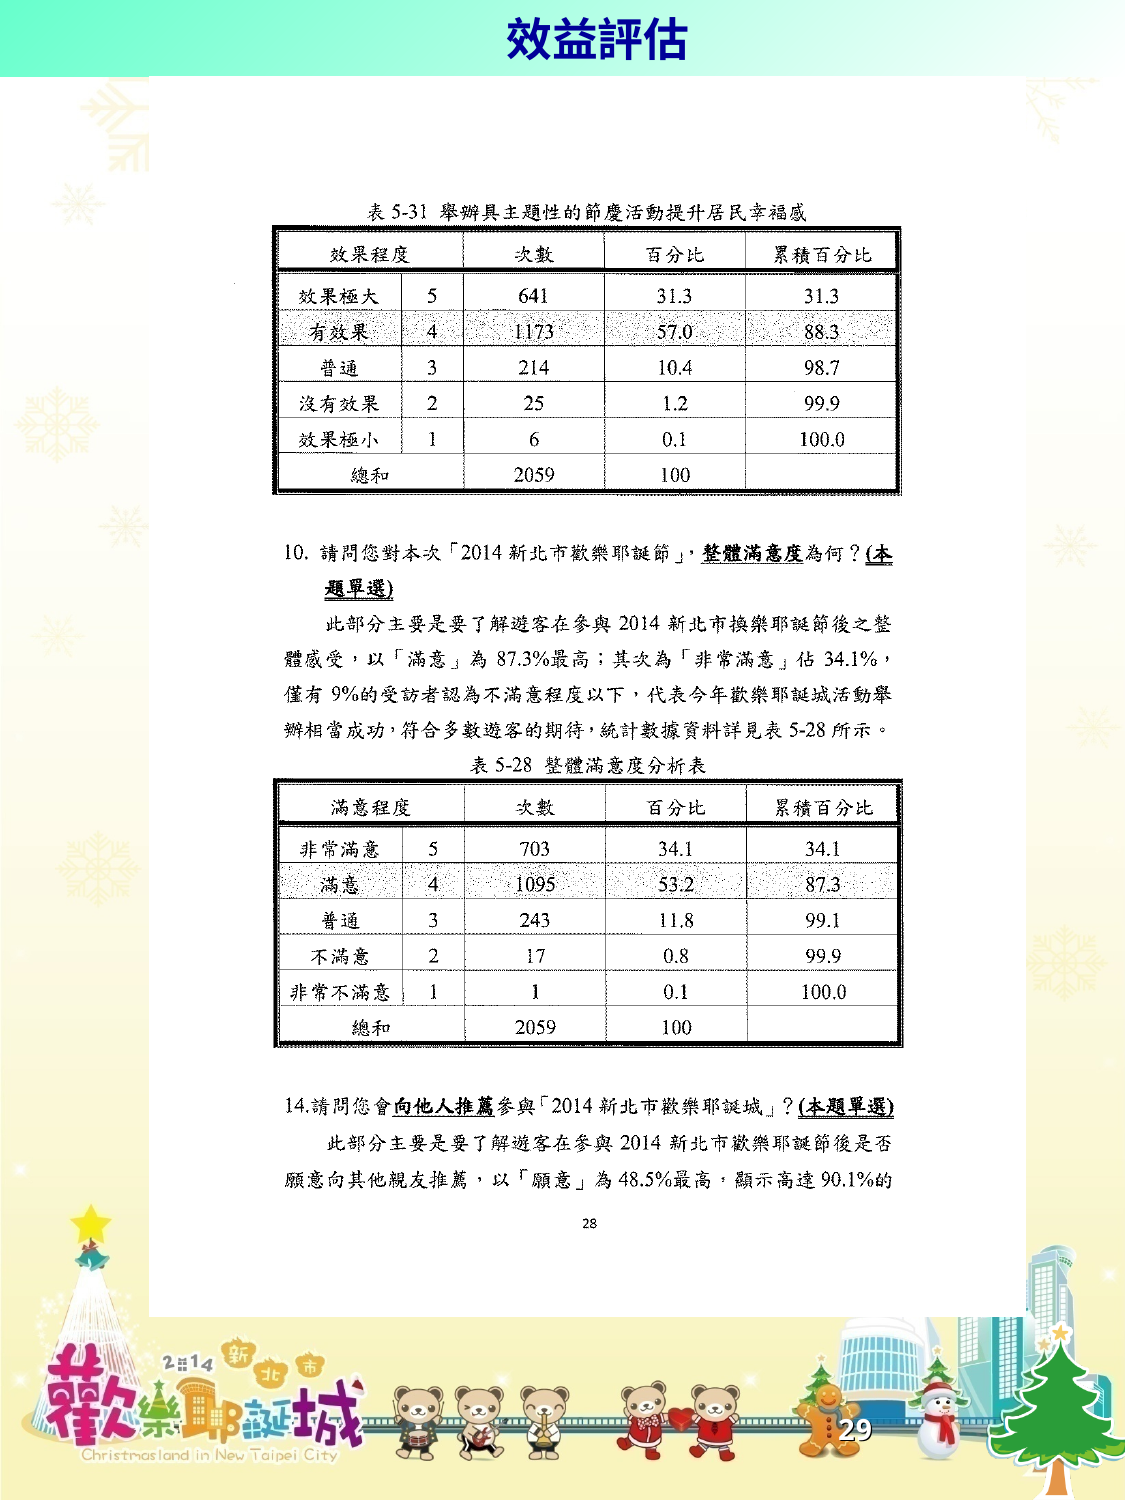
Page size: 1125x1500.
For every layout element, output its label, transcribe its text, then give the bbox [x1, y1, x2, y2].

picture [149, 76, 1026, 1317]
title 效益評估 [196, 0, 1000, 76]
text_box 29 [822, 1390, 1085, 1471]
